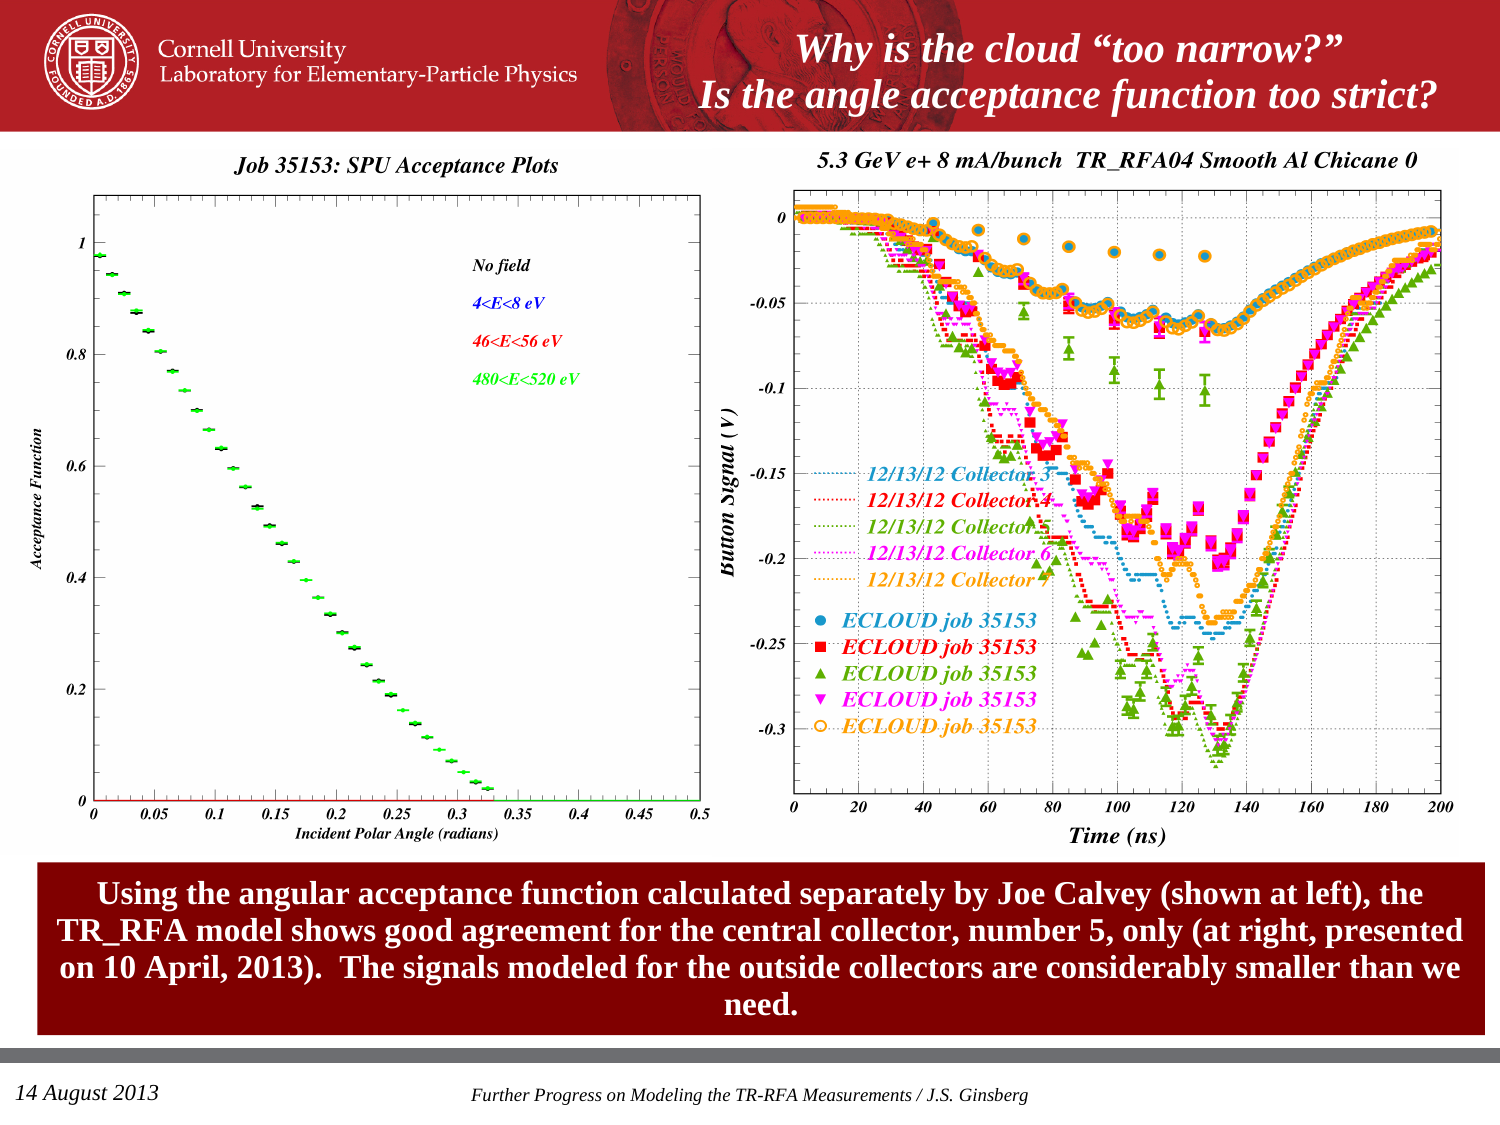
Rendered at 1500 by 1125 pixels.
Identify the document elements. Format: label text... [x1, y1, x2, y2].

picture [0, 148, 1459, 857]
text_box Using the angular acceptance function calculated separately by Joe Calvey (shown at left), the TR_RFA model shows good agreement for the central collector, number 5, only (at right, presented on 10 April, 2013). The signals modeled for the outside collectors are considerably smaller than we need. [37, 862, 1485, 1036]
title Why is the cloud “too narrow?” Is the angle acceptance function too strict? [637, 7, 1500, 136]
picture [0, 0, 1500, 132]
